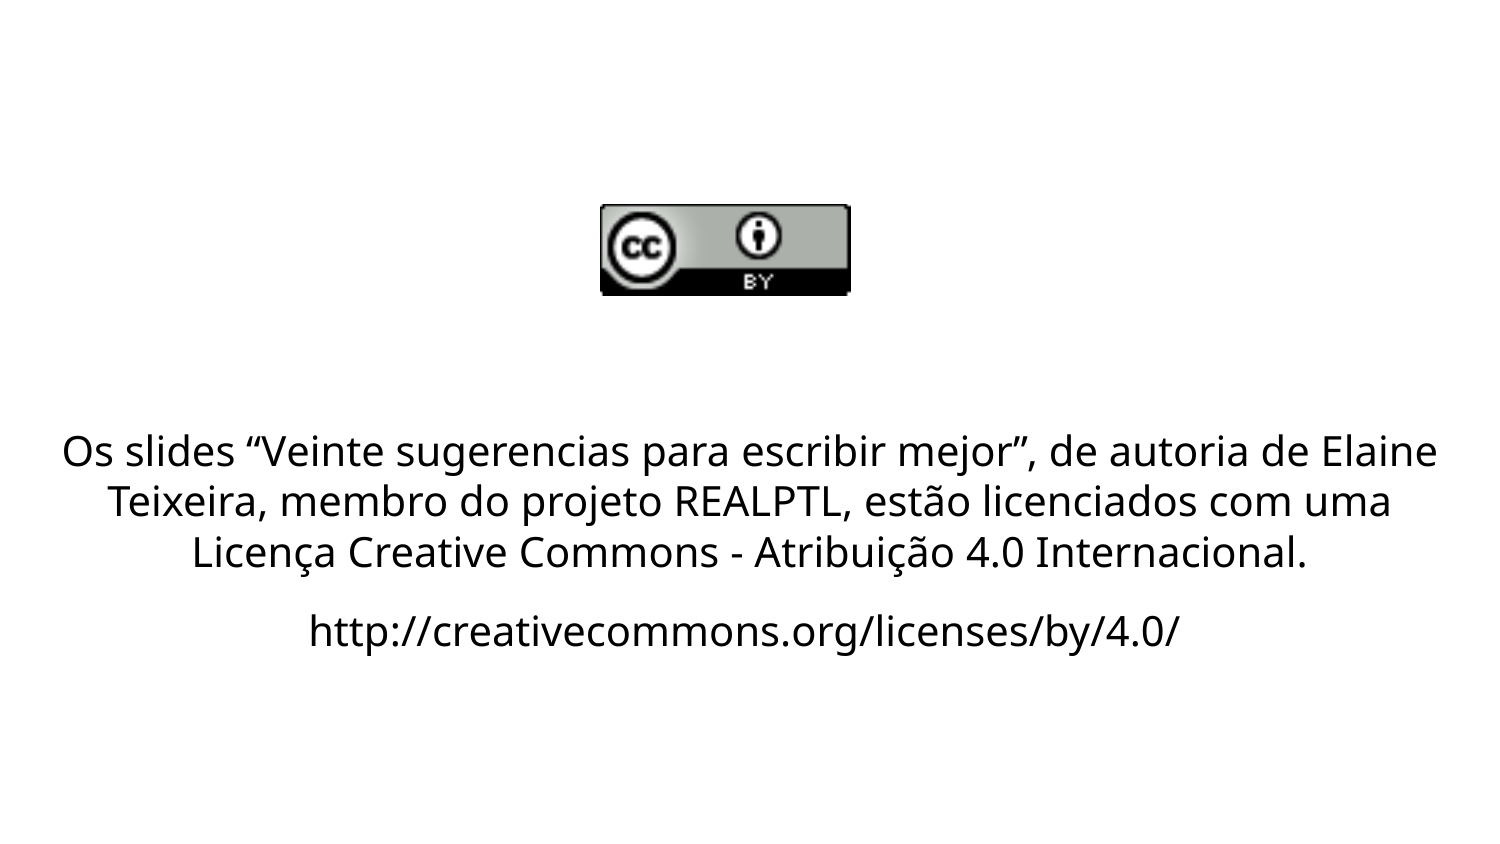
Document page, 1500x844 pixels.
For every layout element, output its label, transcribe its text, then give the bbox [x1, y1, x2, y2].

list Os slides “Veinte sugerencias para escribir mejor”, de autoria de Elaine Teixeira, membro do projeto REALPTL, estão licenciados com uma Licença Creative Commons - Atribuição 4.0 Internacional. http://creativecommons.org/licenses/by/4.0/ [51, 201, 1449, 750]
picture [600, 204, 851, 296]
